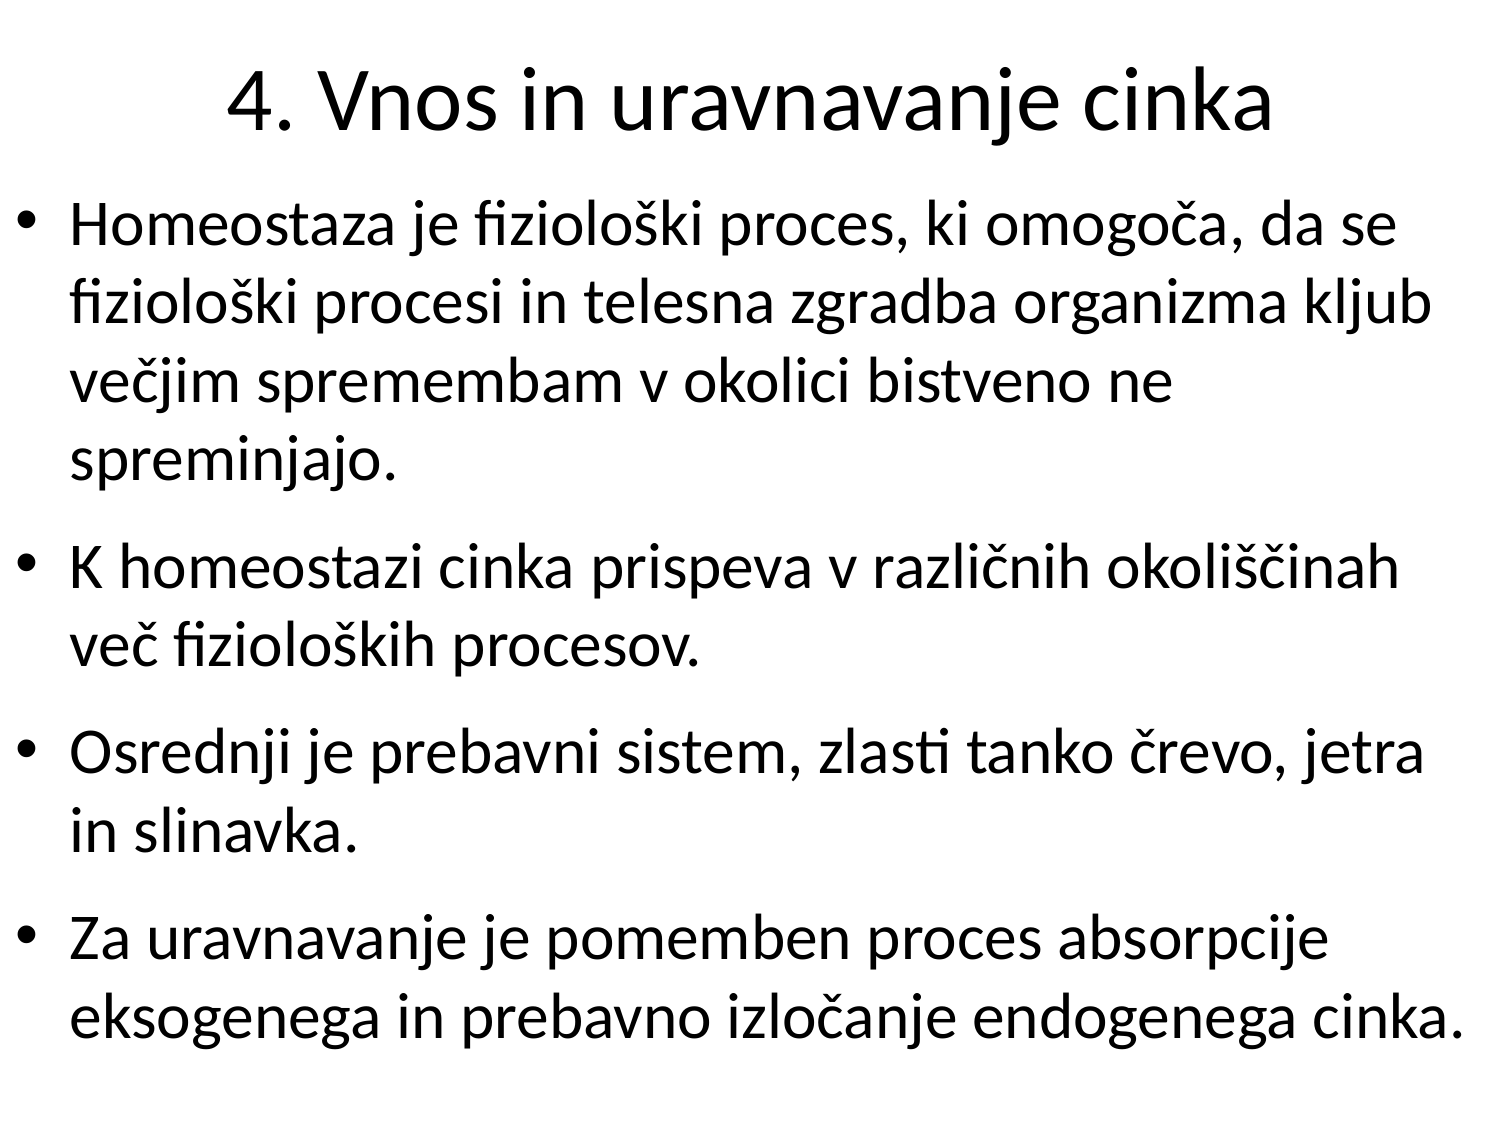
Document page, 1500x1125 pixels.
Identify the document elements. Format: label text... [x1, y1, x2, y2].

title 4. Vnos in uravnavanje cinka [76, 0, 1427, 172]
list Homeostaza je fiziološki proces, ki omogoča, da se fiziološki procesi in telesna zgradba organizma kljub večjim spremembam v okolici bistveno ne spreminjajo. K homeostazi cinka prispeva v različnih okoliščinah več fizioloških procesov. Osrednji je prebavni sistem, zlasti tanko črevo, jetra in slinavka. Za uravnavanje je pomemben proces absorpcije eksogenega in prebavno izločanje endogenega cinka. [0, 172, 1500, 1125]
